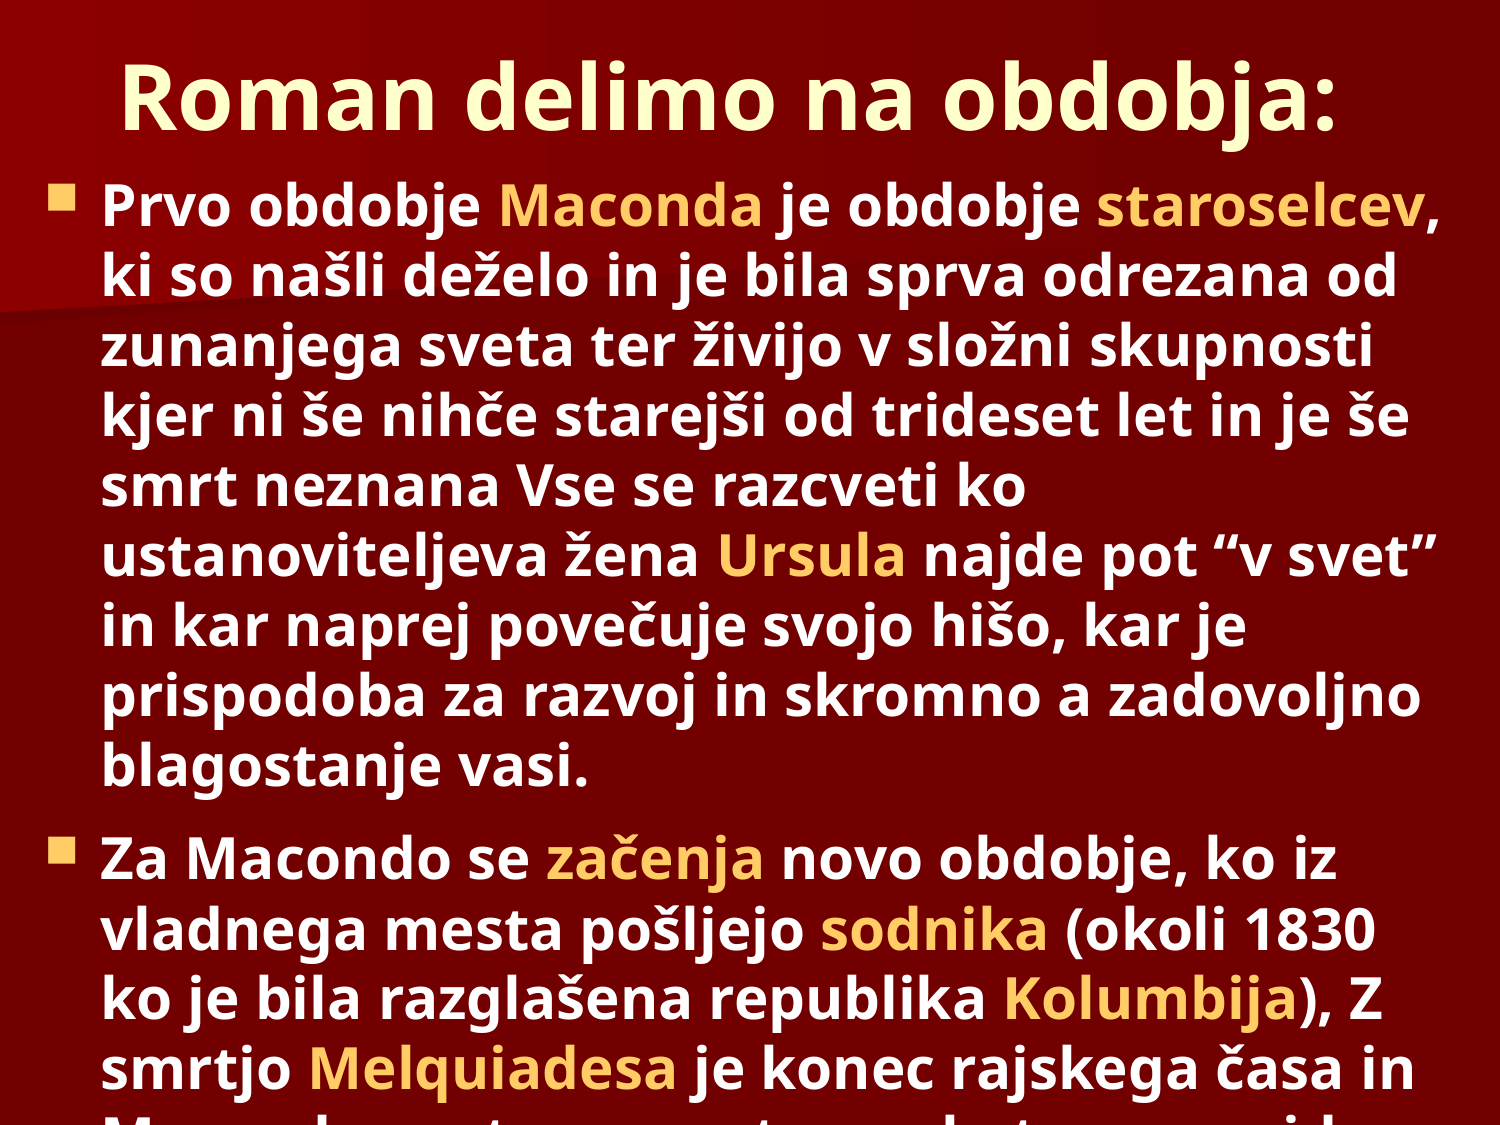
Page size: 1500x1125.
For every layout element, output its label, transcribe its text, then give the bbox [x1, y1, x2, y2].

title Roman delimo na obdobja: [53, 0, 1404, 160]
list Prvo obdobje Maconda je obdobje staroselcev, ki so našli deželo in je bila sprva odrezana od zunanjega sveta ter živijo v složni skupnosti kjer ni še nihče starejši od trideset let in je še smrt neznana Vse se razcveti ko ustanoviteljeva žena Ursula najde pot “v svet” in kar naprej povečuje svojo hišo, kar je prispodoba za razvoj in skromno a zadovoljno blagostanje vasi. Za Macondo se začenja novo obdobje, ko iz vladnega mesta pošljejo sodnika (okoli 1830 ko je bila razglašena republika Kolumbija), Z smrtjo Melquiadesa je konec rajskega časa in Macondo postane mestece v katerega pride uprava, cerkev in vojska. [29, 160, 1471, 1071]
